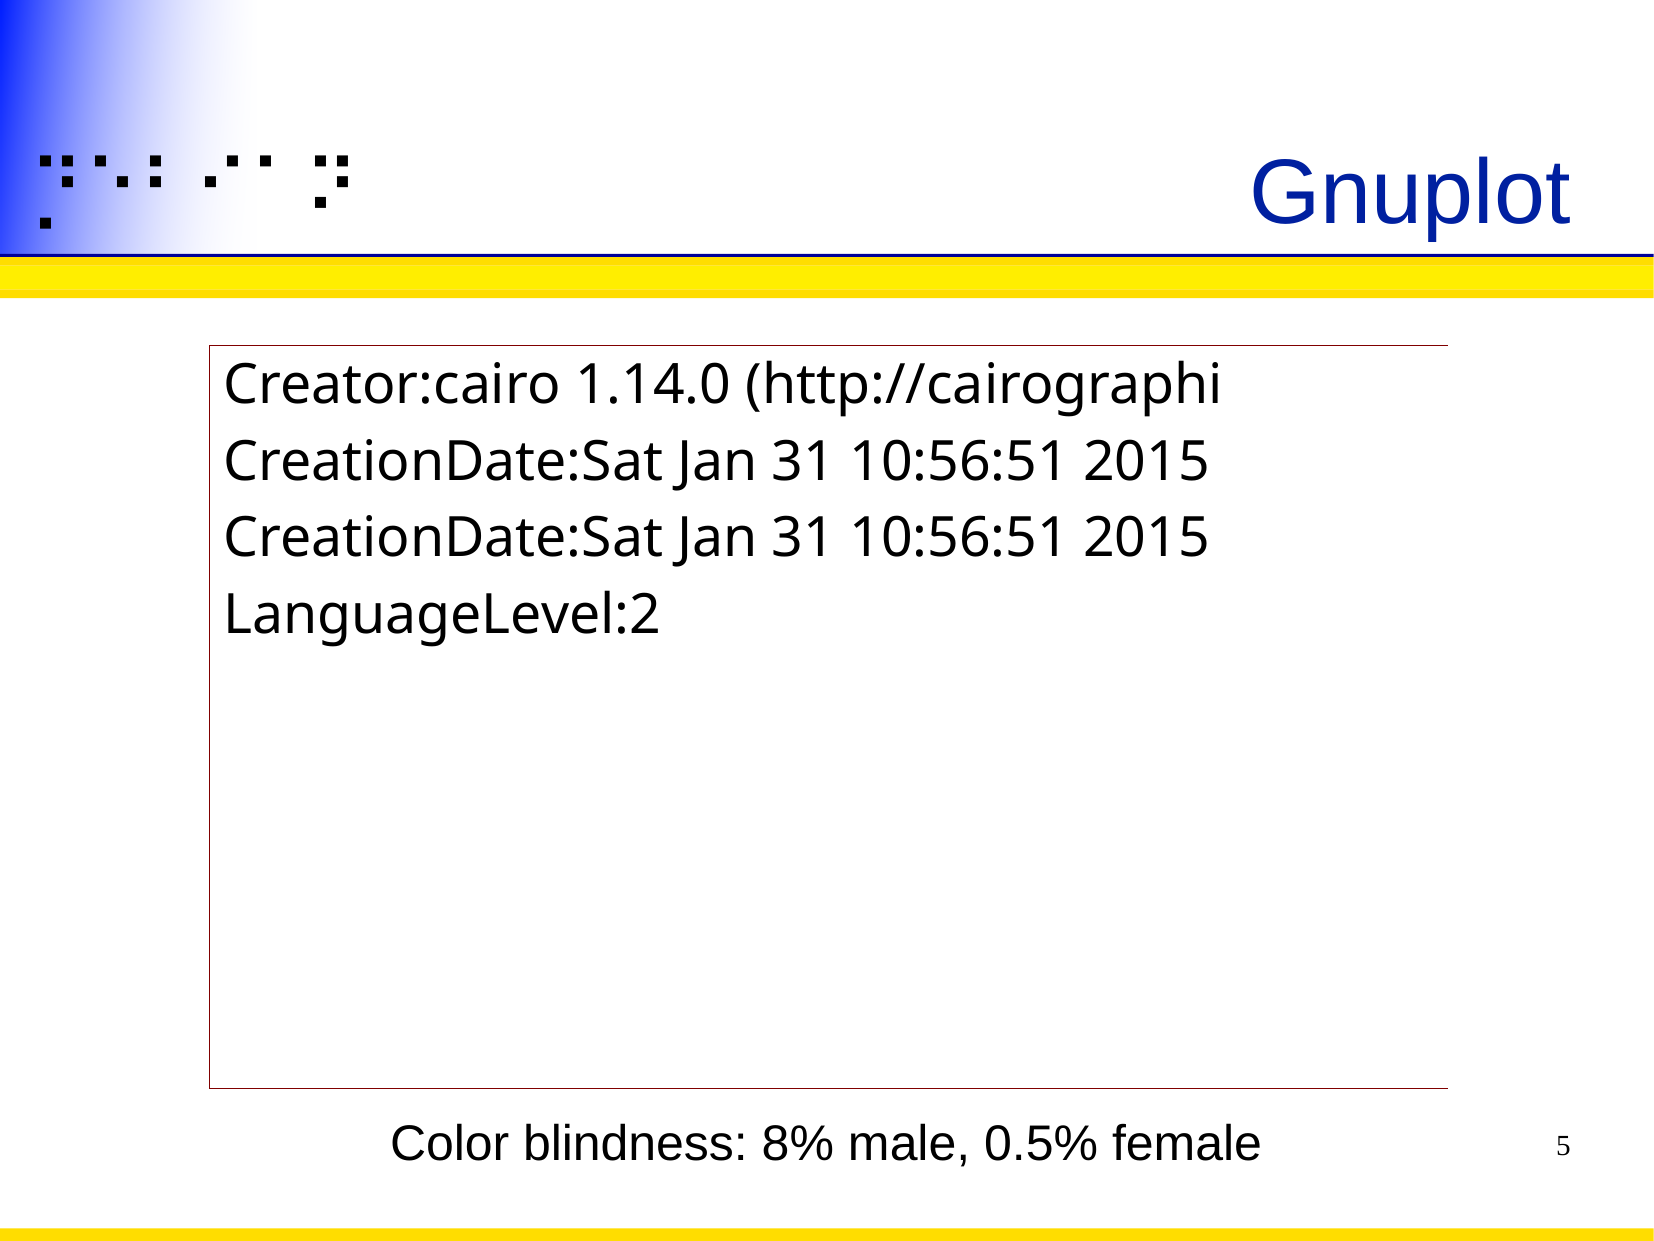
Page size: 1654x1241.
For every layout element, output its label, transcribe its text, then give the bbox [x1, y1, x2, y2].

picture [205, 341, 1448, 1089]
title Gnuplot [372, 126, 1571, 257]
text_box Color blindness: 8% male, 0.5% female [375, 1107, 1279, 1178]
